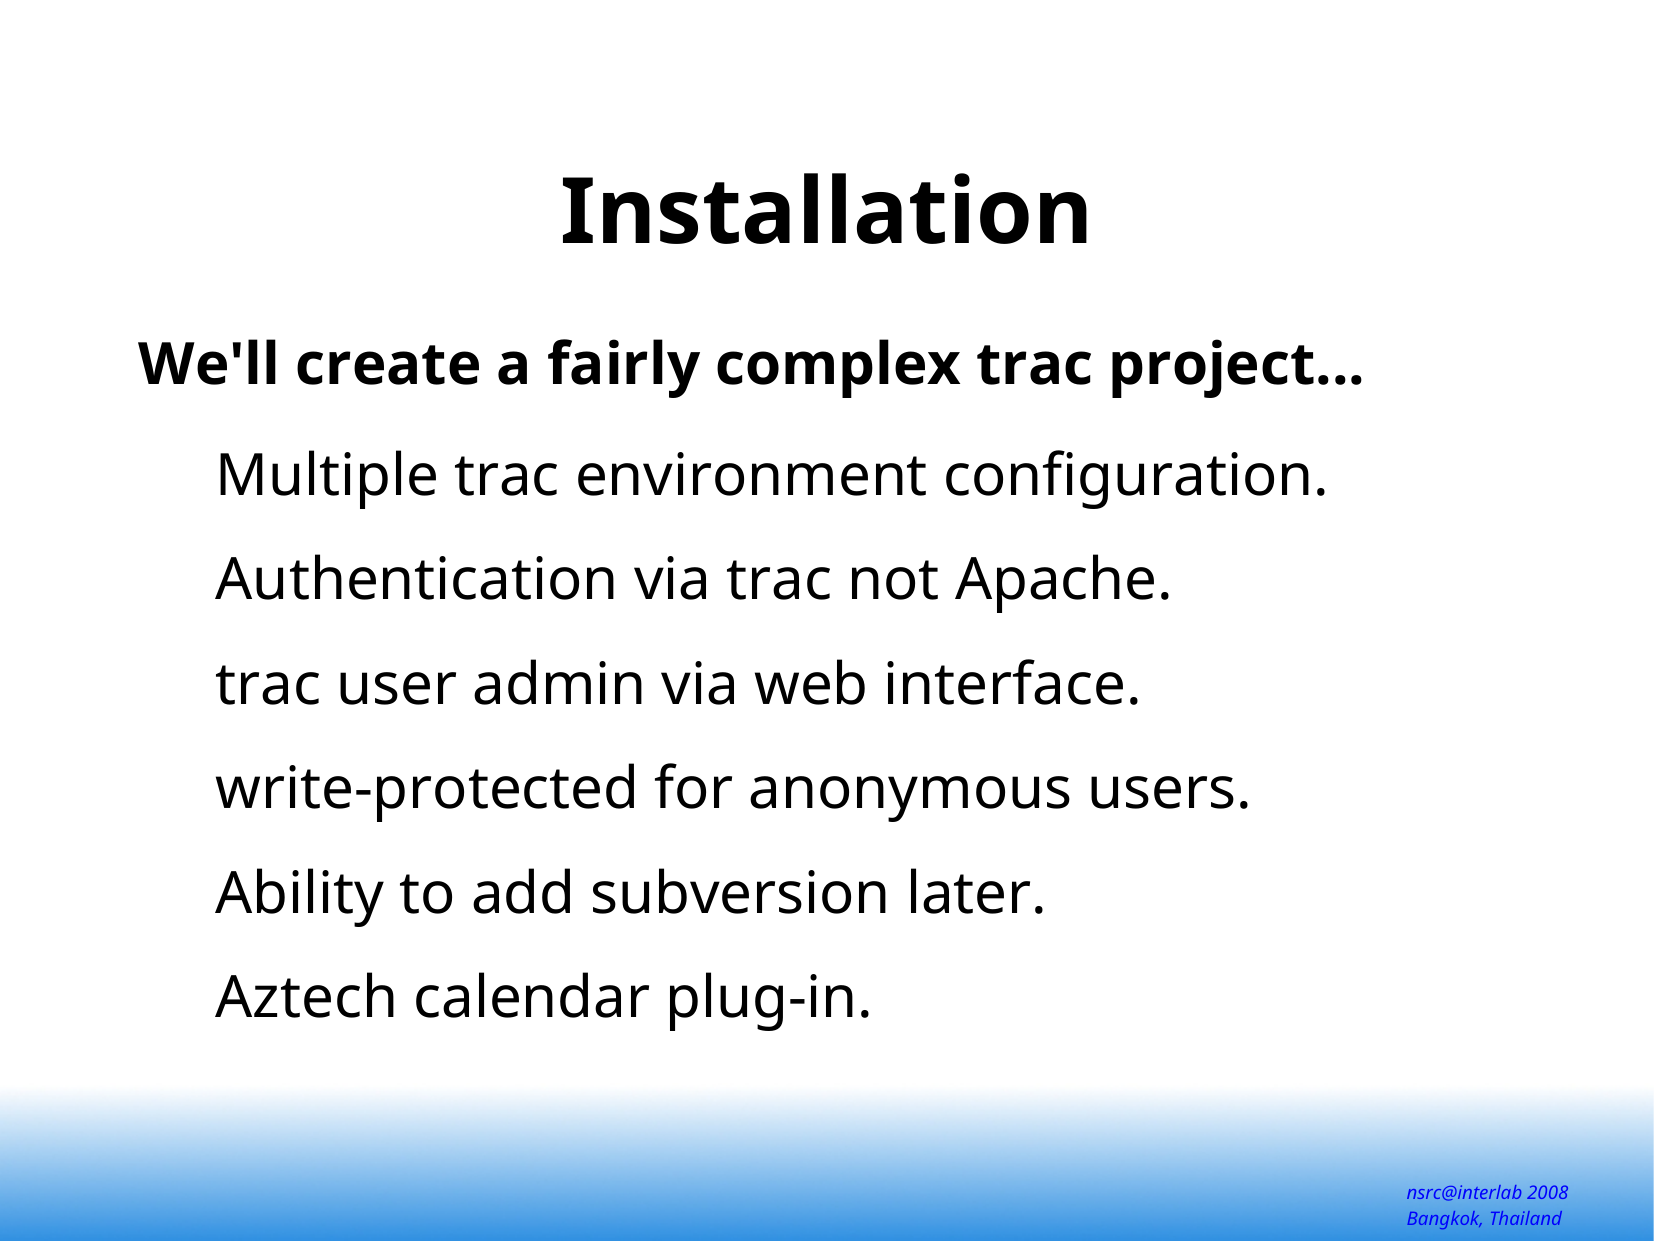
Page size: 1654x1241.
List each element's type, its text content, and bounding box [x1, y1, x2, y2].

list We'll create a fairly complex trac project... Multiple trac environment configuration. Authentication via trac not Apache. trac user admin via web interface. write-protected for anonymous users. Ability to add subversion later. Aztech calendar plug-in. [121, 321, 1559, 1111]
title Installation [121, 102, 1534, 311]
picture [0, 1083, 1654, 1241]
